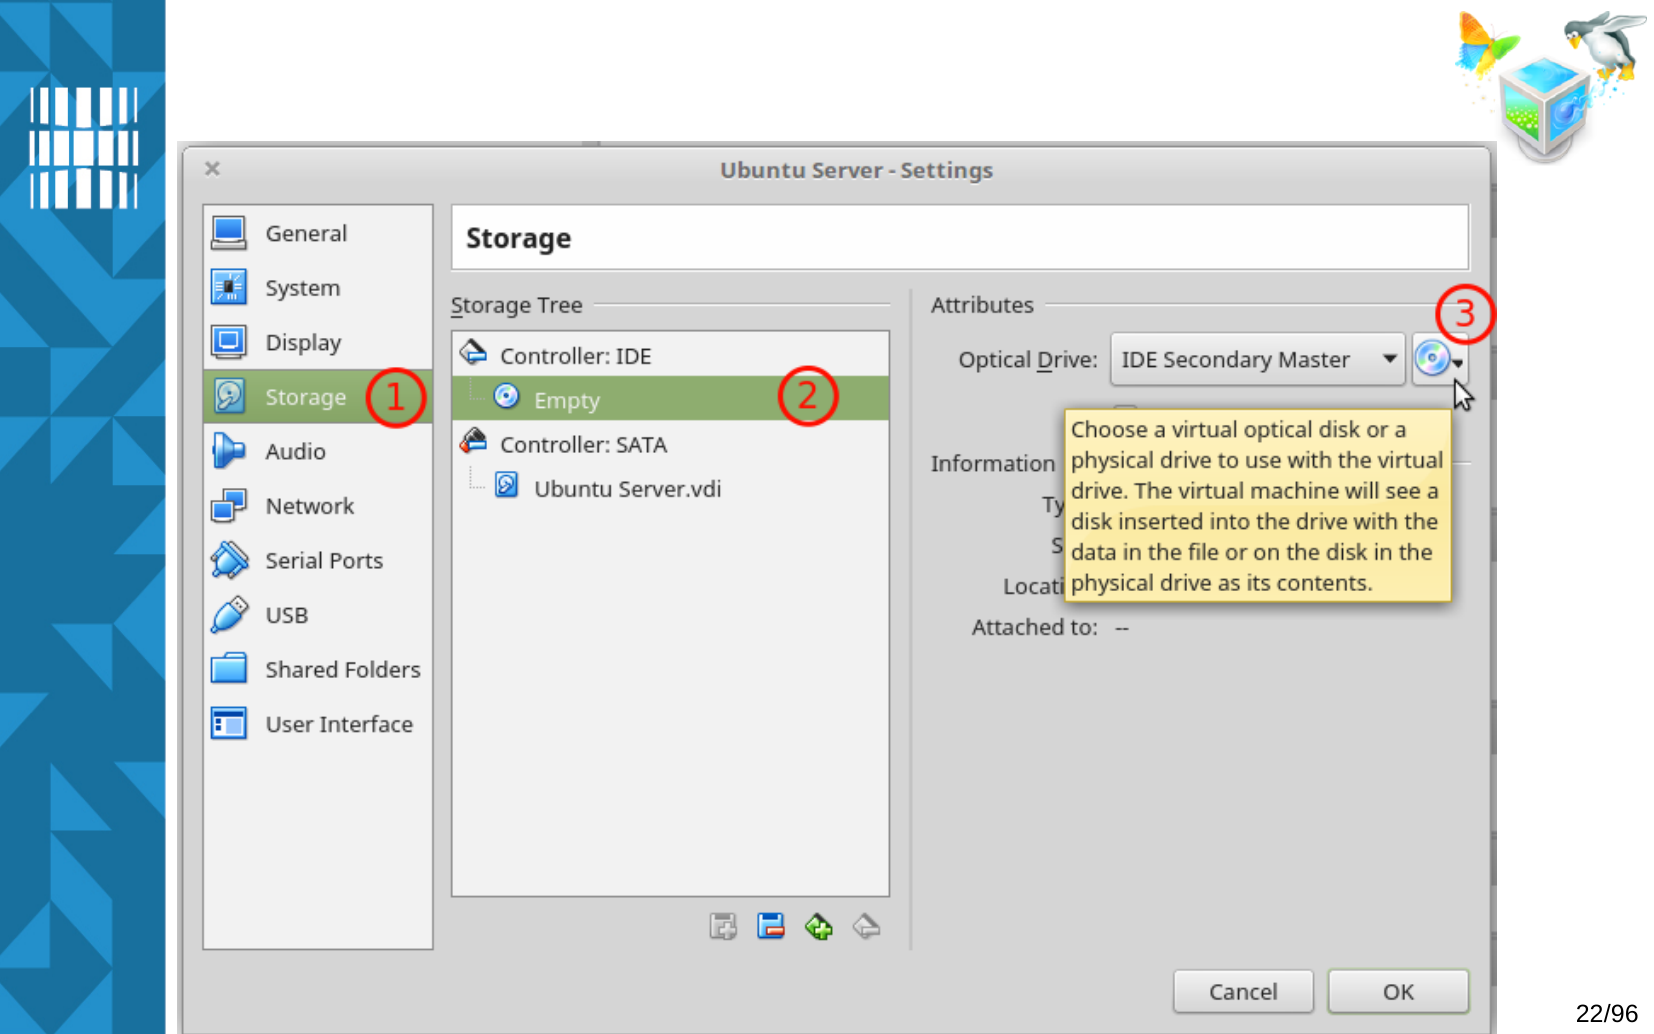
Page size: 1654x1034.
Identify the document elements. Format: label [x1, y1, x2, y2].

picture [177, 7, 1653, 1034]
